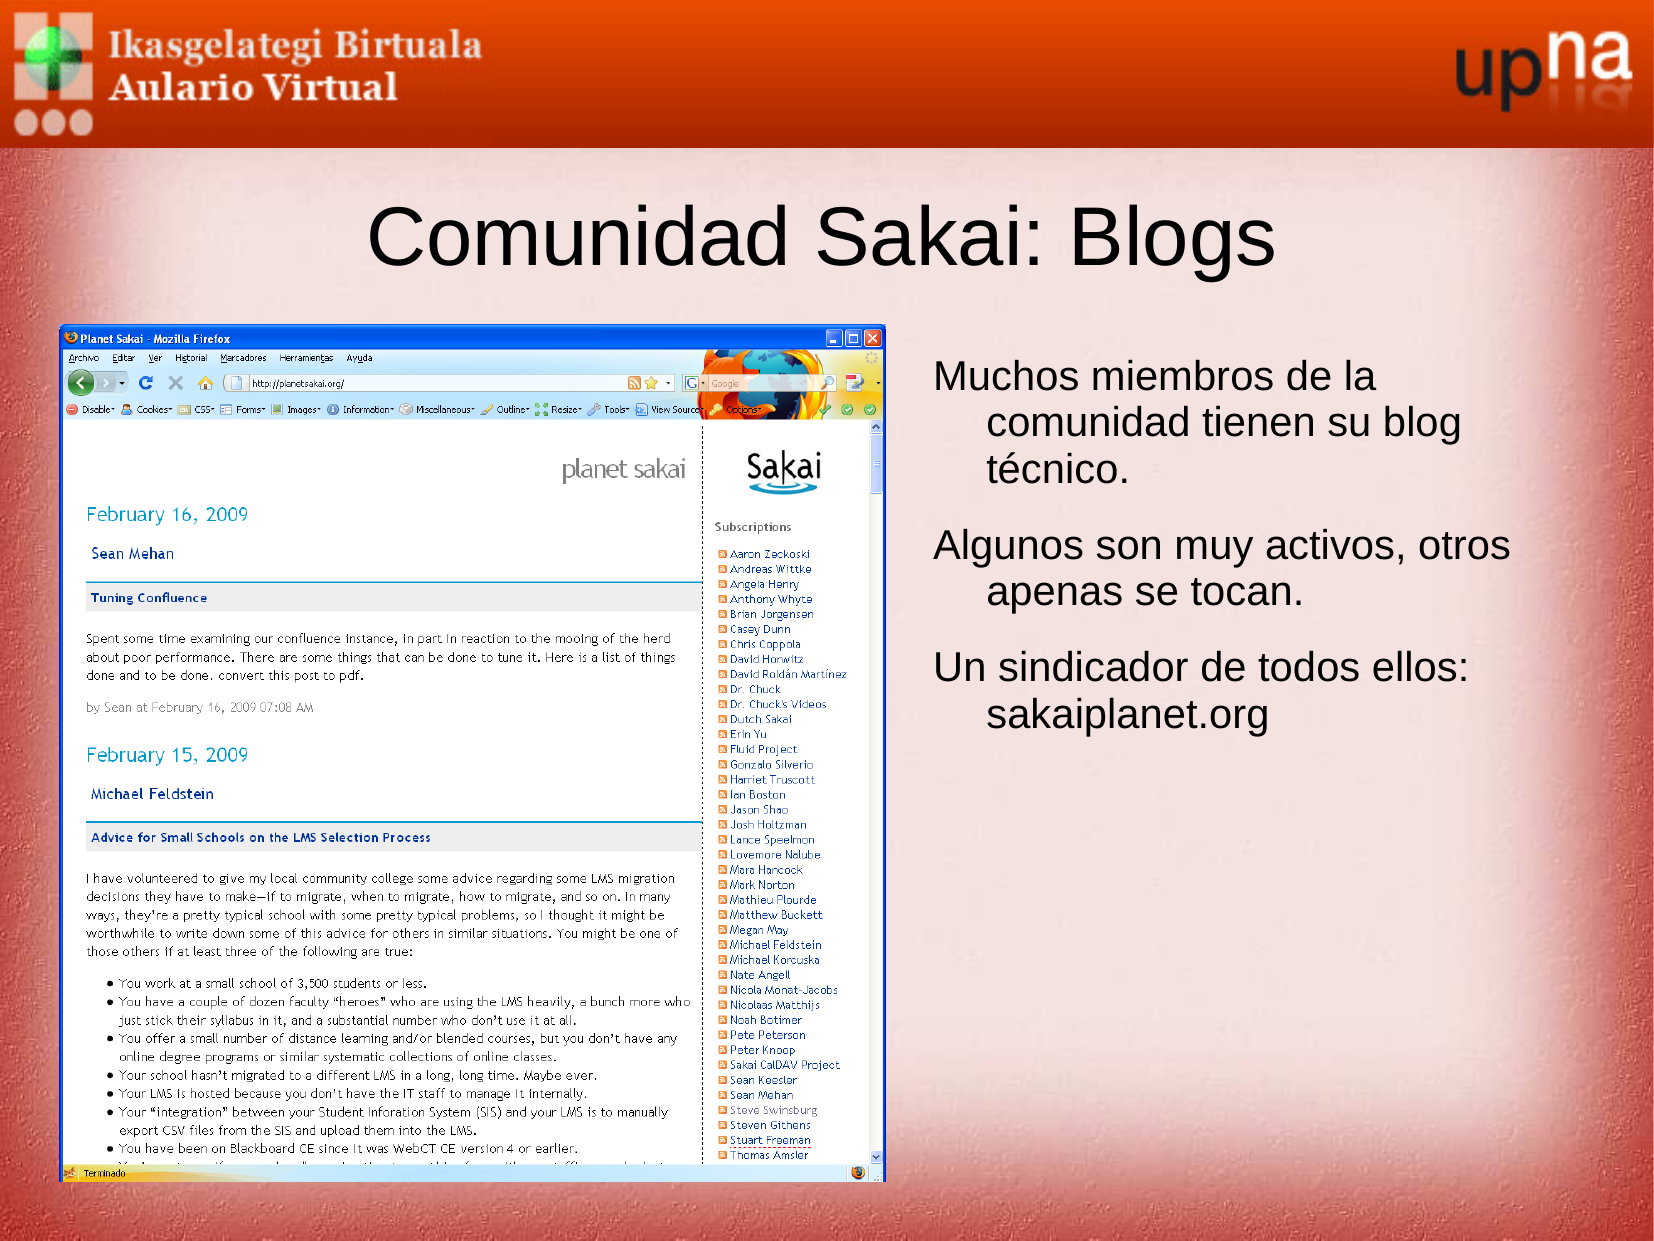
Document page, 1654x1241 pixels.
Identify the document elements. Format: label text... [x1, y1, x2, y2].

list Muchos miembros de la comunidad tienen su blog técnico. Algunos son muy activos, otros apenas se tocan. Un sindicador de todos ellos: sakaiplanet.org [915, 352, 1578, 1093]
title Comunidad Sakai: Blogs [77, 148, 1566, 326]
picture [0, 0, 1654, 1241]
